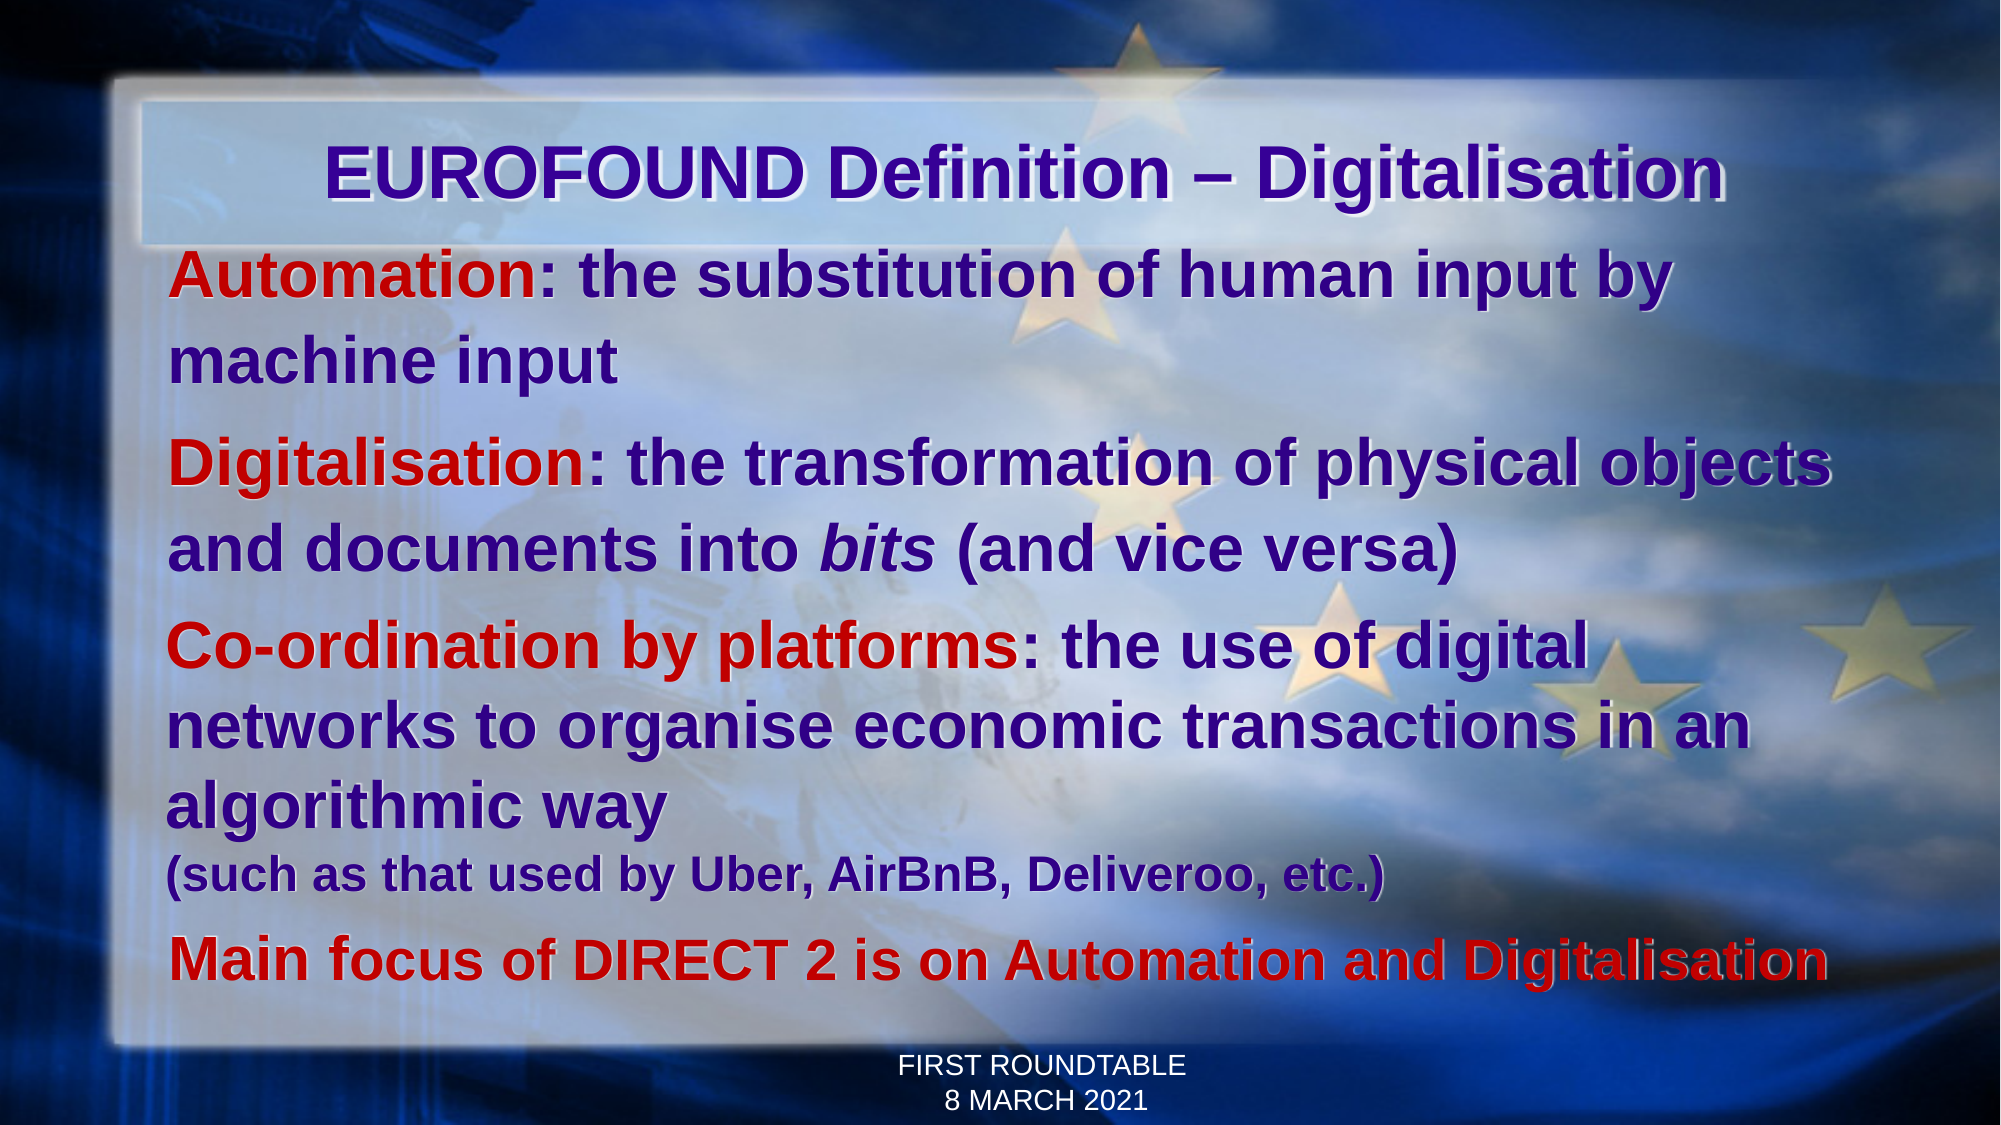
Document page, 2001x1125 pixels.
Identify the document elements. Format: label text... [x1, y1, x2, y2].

title EUROFOUND Definition – Digitalisation [150, 87, 1900, 218]
list Automation: the substitution of human input by machine input Digitalisation: the transformation of physical objects and documents into bits (and vice versa) Co-ordination by platforms: the use of digital networks to organise economic transactions in an algorithmic way (such as that used by Uber, AirBnB, Deliveroo, etc.) Main focus of DIRECT 2 is on Automation and Digitalisation [150, 218, 1900, 1040]
text_box FIRST ROUNDTABLE 8 MARCH 2021 [546, 1039, 1547, 1125]
